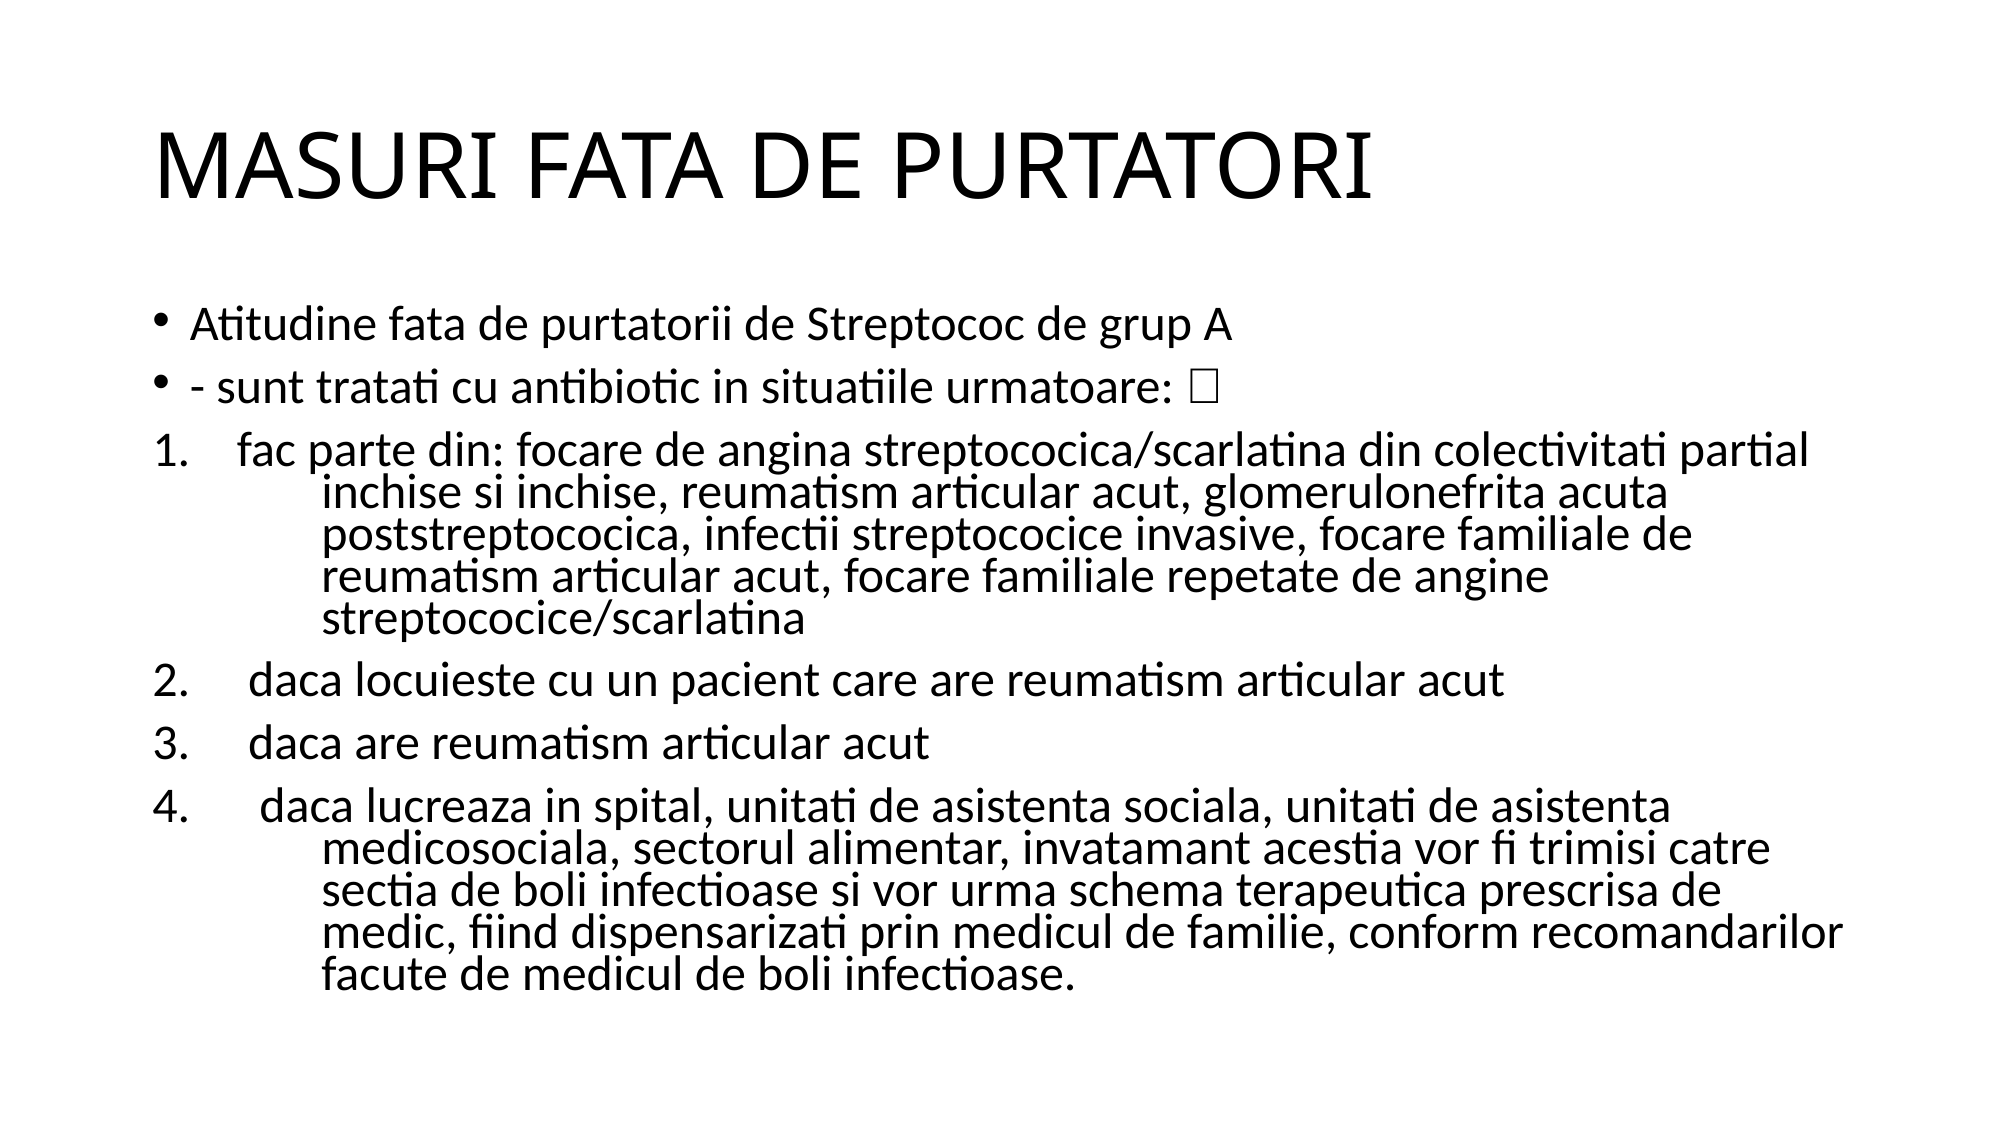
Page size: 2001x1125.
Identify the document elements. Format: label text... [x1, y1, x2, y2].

list Atitudine fata de purtatorii de Streptococ de grup A - sunt tratati cu antibiotic in situatiile urmatoare:  fac parte din: focare de angina streptococica/scarlatina din colectivitati partial inchise si inchise, reumatism articular acut, glomerulonefrita acuta poststreptococica, infectii streptococice invasive, focare familiale de reumatism articular acut, focare familiale repetate de angine streptococice/scarlatina daca locuieste cu un pacient care are reumatism articular acut daca are reumatism articular acut daca lucreaza in spital, unitati de asistenta sociala, unitati de asistenta medicosociala, sectorul alimentar, invatamant acestia vor fi trimisi catre sectia de boli infectioase si vor urma schema terapeutica prescrisa de medic, fiind dispensarizati prin medicul de familie, conform recomandarilor facute de medicul de boli infectioase. [137, 299, 1863, 1014]
title MASURI FATA DE PURTATORI [137, 59, 1863, 278]
